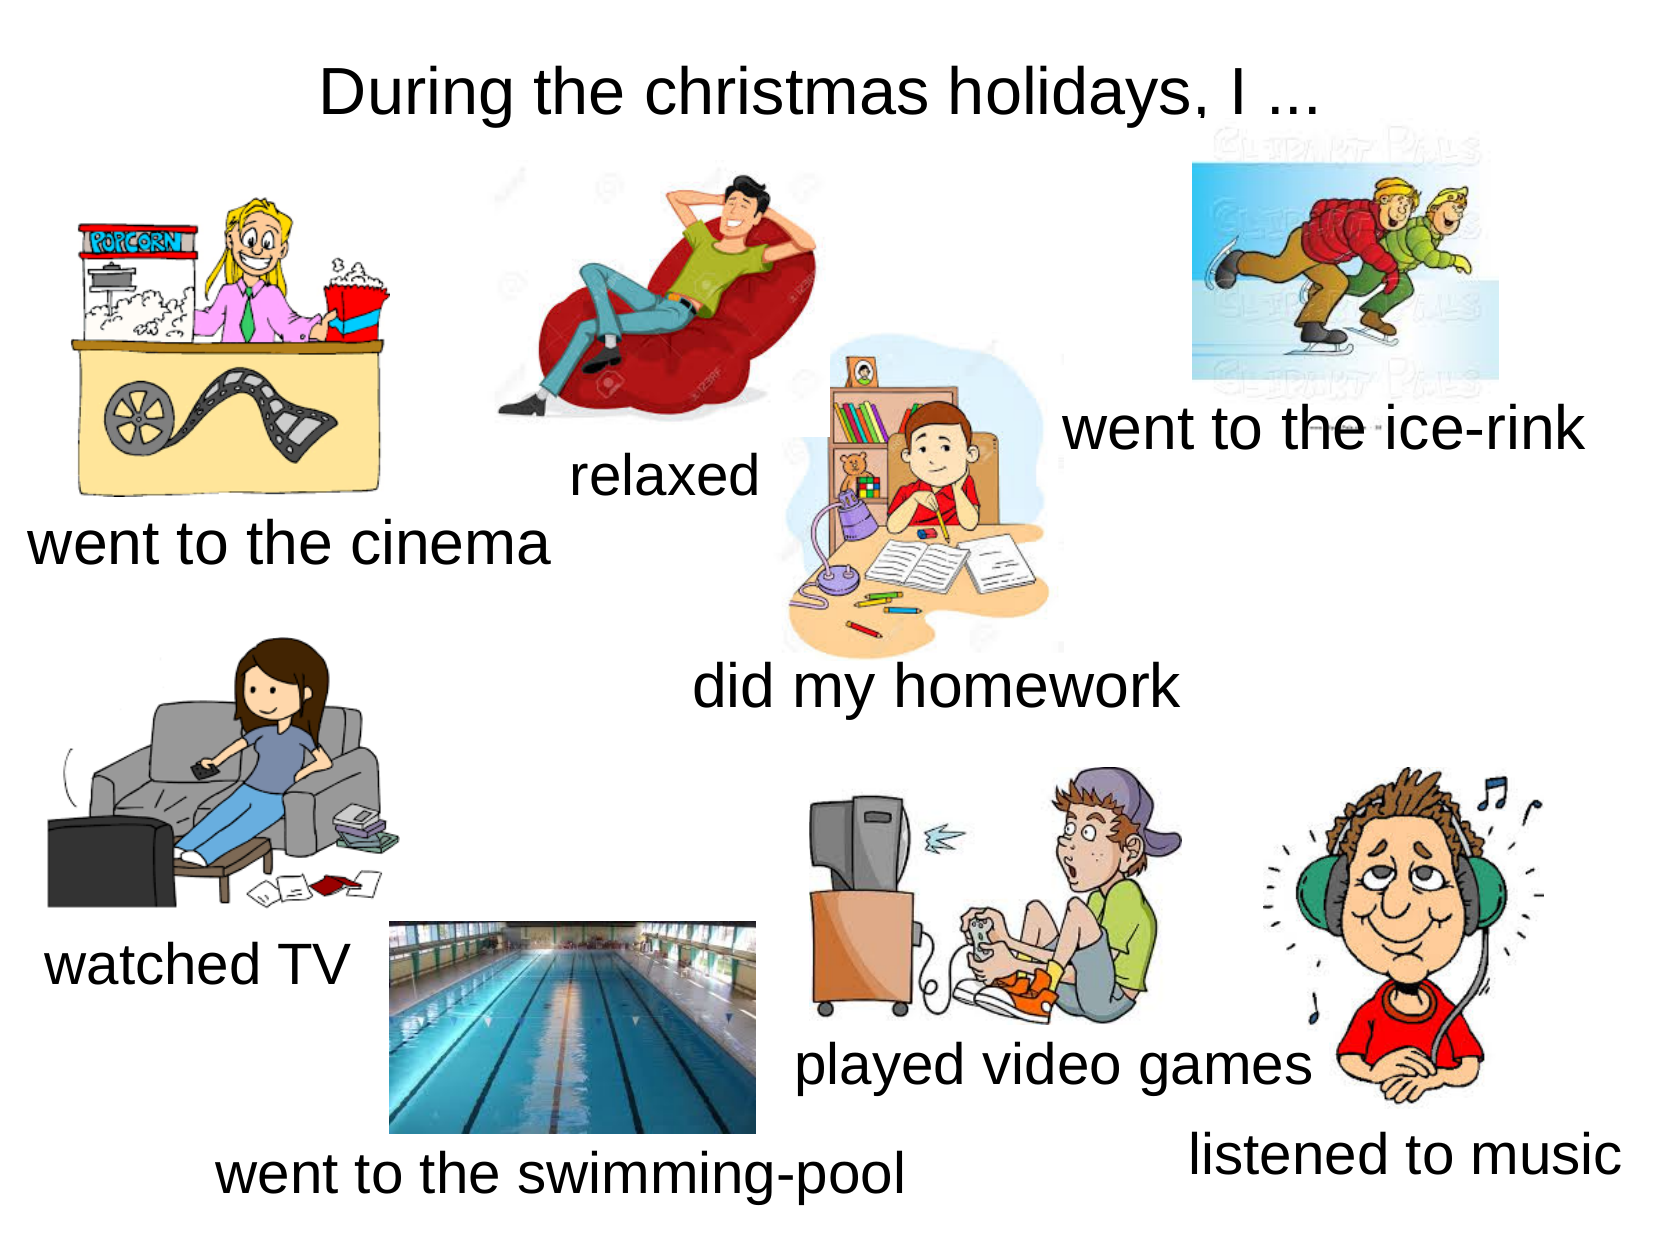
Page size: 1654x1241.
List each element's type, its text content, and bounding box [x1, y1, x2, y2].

text_box During the christmas holidays, I ... [94, 47, 1548, 154]
picture [1192, 118, 1499, 385]
picture [389, 921, 756, 1134]
text_box did my homework [677, 643, 1197, 729]
text_box watched TV [29, 924, 367, 1004]
picture [809, 767, 1182, 1024]
picture [1263, 767, 1544, 1109]
text_box went to the ice-rink [1047, 385, 1602, 470]
text_box played video games [779, 1024, 1382, 1134]
picture [47, 638, 400, 909]
text_box relaxed [555, 435, 777, 515]
text_box went to the swimming-pool [200, 1133, 945, 1217]
text_box listened to music [1173, 1113, 1638, 1194]
picture [70, 196, 390, 497]
picture [484, 160, 1064, 643]
text_box went to the cinema [13, 501, 591, 638]
